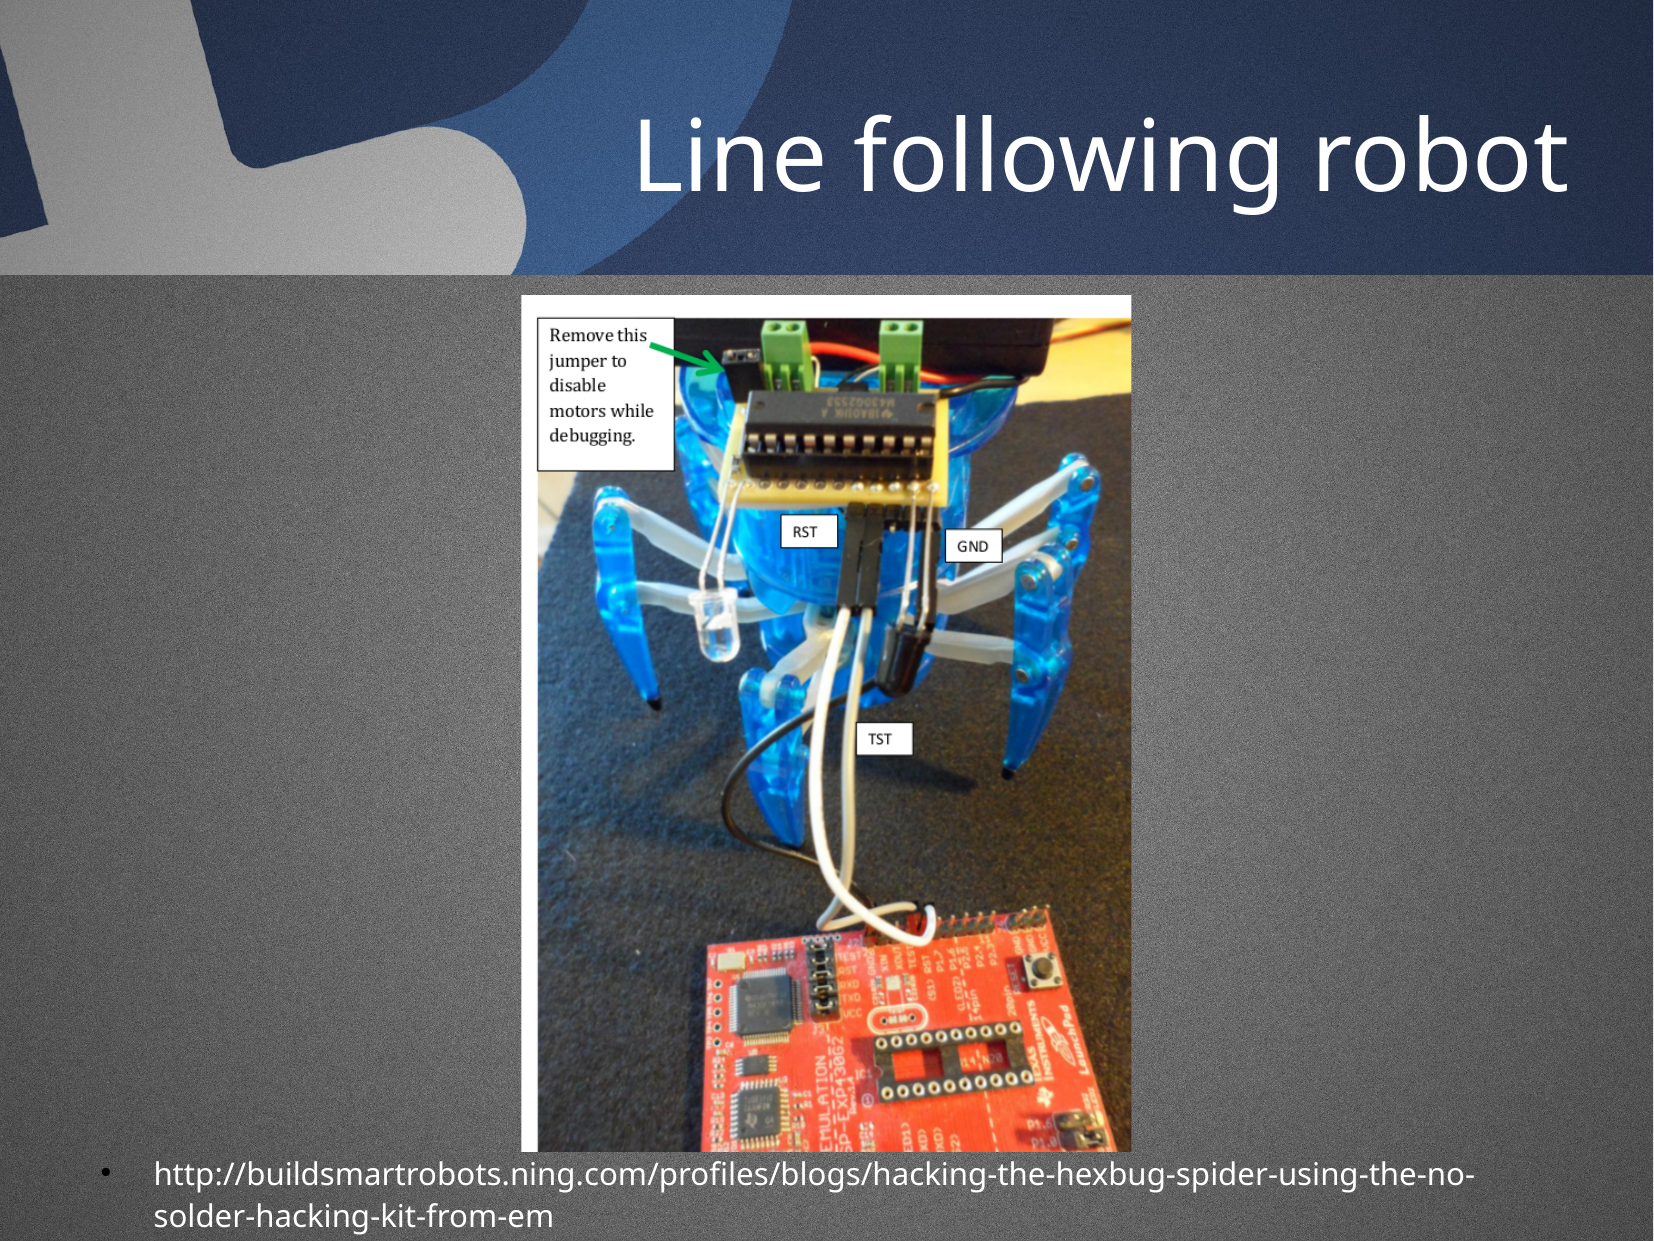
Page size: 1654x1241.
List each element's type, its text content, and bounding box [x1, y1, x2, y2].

title Line following robot [82, 49, 1571, 257]
picture [0, 0, 1654, 1241]
list http://buildsmartrobots.ning.com/profiles/blogs/hacking-the-hexbug-spider-using-the-no-solder-hacking-kit-from-em [82, 1151, 1571, 1241]
